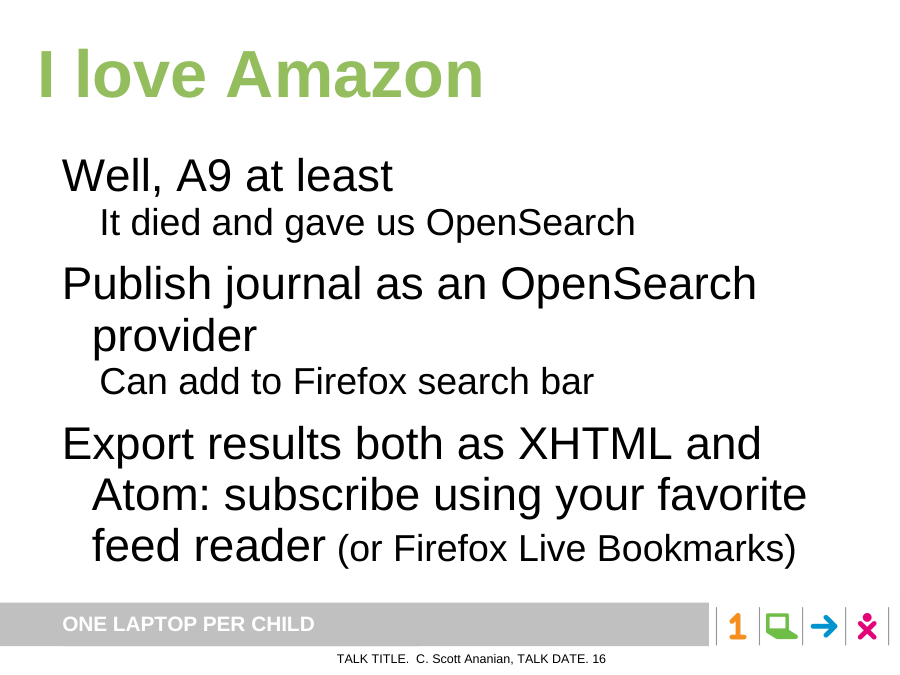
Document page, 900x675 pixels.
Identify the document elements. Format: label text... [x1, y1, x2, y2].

list Well, A9 at least It died and gave us OpenSearch Publish journal as an OpenSearch provider Can add to Firefox search bar Export results both as XHTML and Atom: subscribe using your favorite feed reader (or Firefox Live Bookmarks) [61, 150, 844, 675]
title I love Amazon [37, 37, 856, 211]
picture [844, 598, 898, 655]
